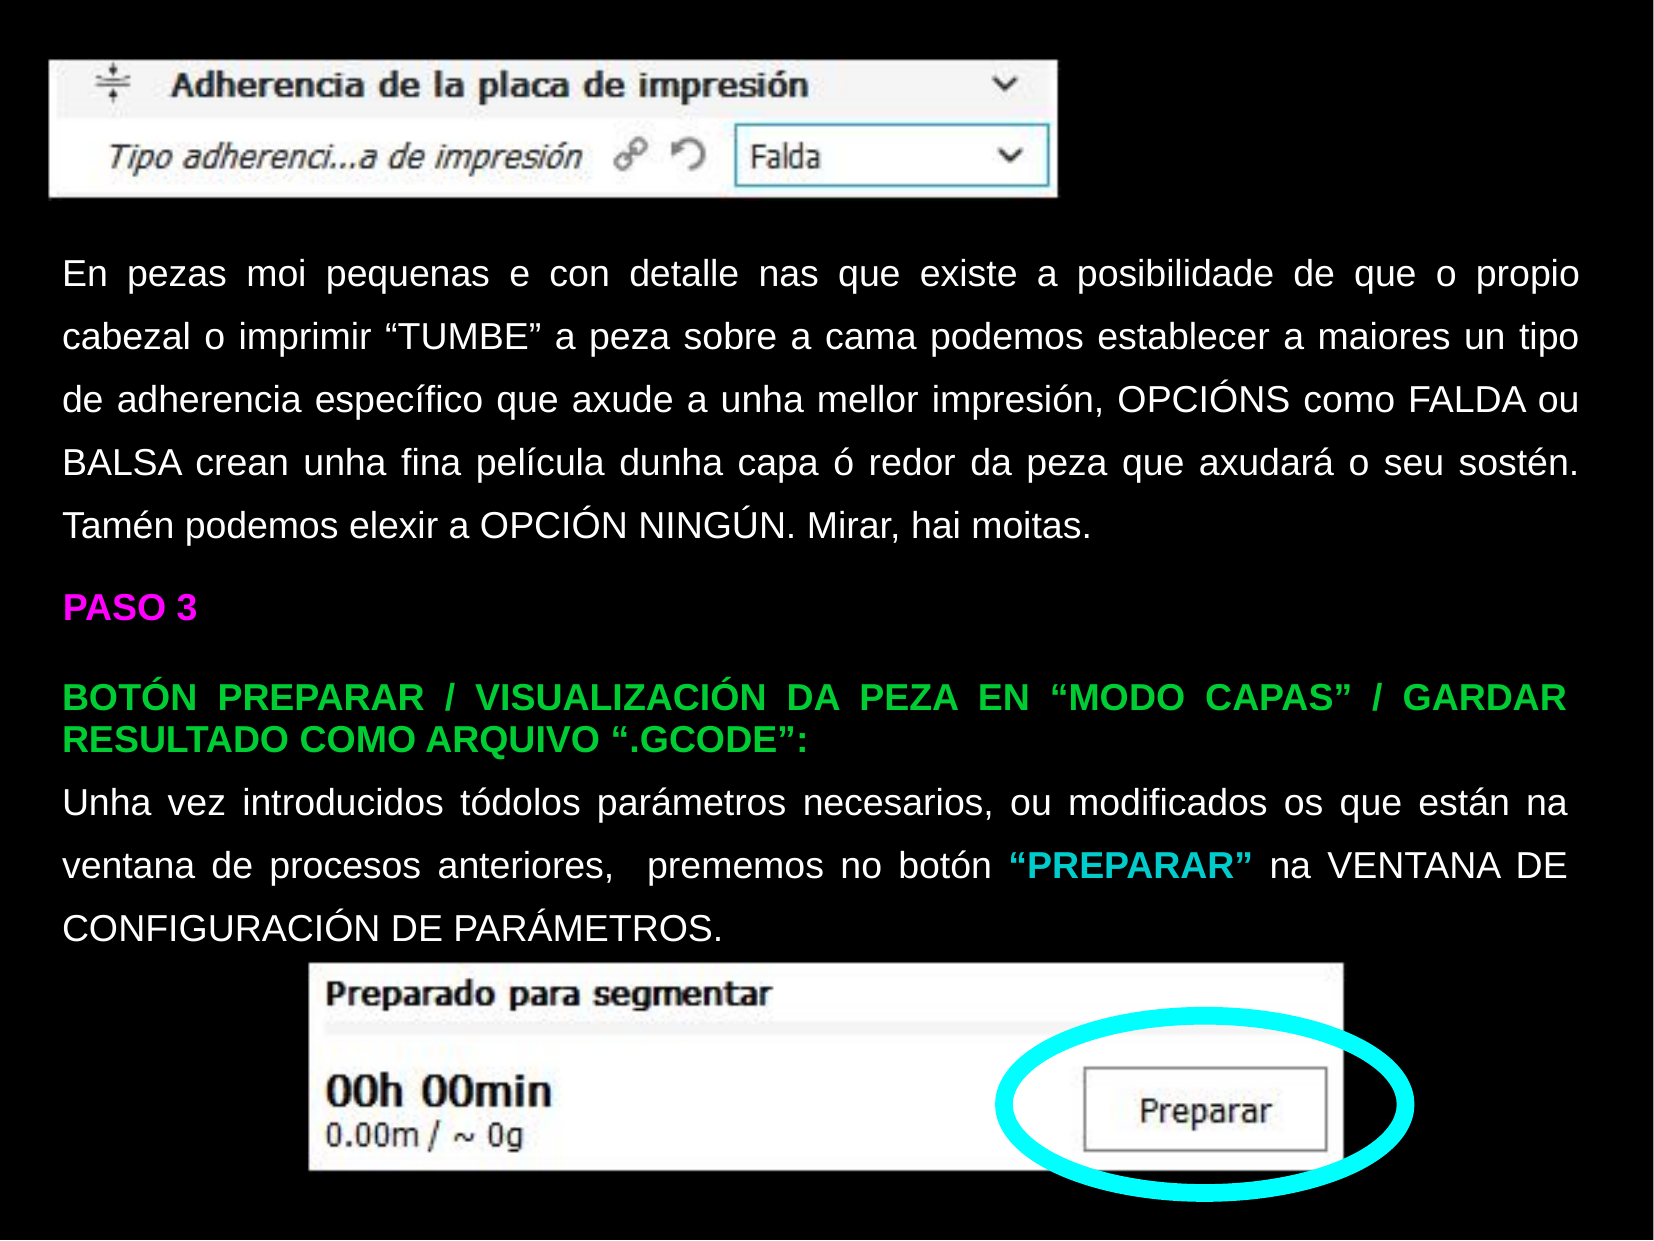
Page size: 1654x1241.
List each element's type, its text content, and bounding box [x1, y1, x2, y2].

text_box PASO 3 [48, 578, 213, 636]
text_box En pezas moi pequenas e con detalle nas que existe a posibilidade de que o propio cabezal o imprimir “TUMBE” a peza sobre a cama podemos establecer a maiores un tipo de adherencia específico que axude a unha mellor impresión, OPCIÓNS como FALDA ou BALSA crean unha fina película dunha capa ó redor da peza que axudará o seu sostén. Tamén podemos elexir a OPCIÓN NINGÚN. Mirar, hai moitas. [47, 224, 1595, 534]
text_box BOTÓN PREPARAR / VISUALIZACIÓN DA PEZA EN “MODO CAPAS” / GARDAR RESULTADO COMO ARQUIVO “.GCODE”: Unha vez introducidos tódolos parámetros necesarios, ou modificados os que están na ventana de procesos anteriores, prememos no botón “PREPARAR” na VENTANA DE CONFIGURACIÓN DE PARÁMETROS. [47, 668, 1583, 957]
picture [1013, 1025, 1347, 1174]
picture [47, 58, 1061, 201]
picture [307, 961, 1347, 1174]
